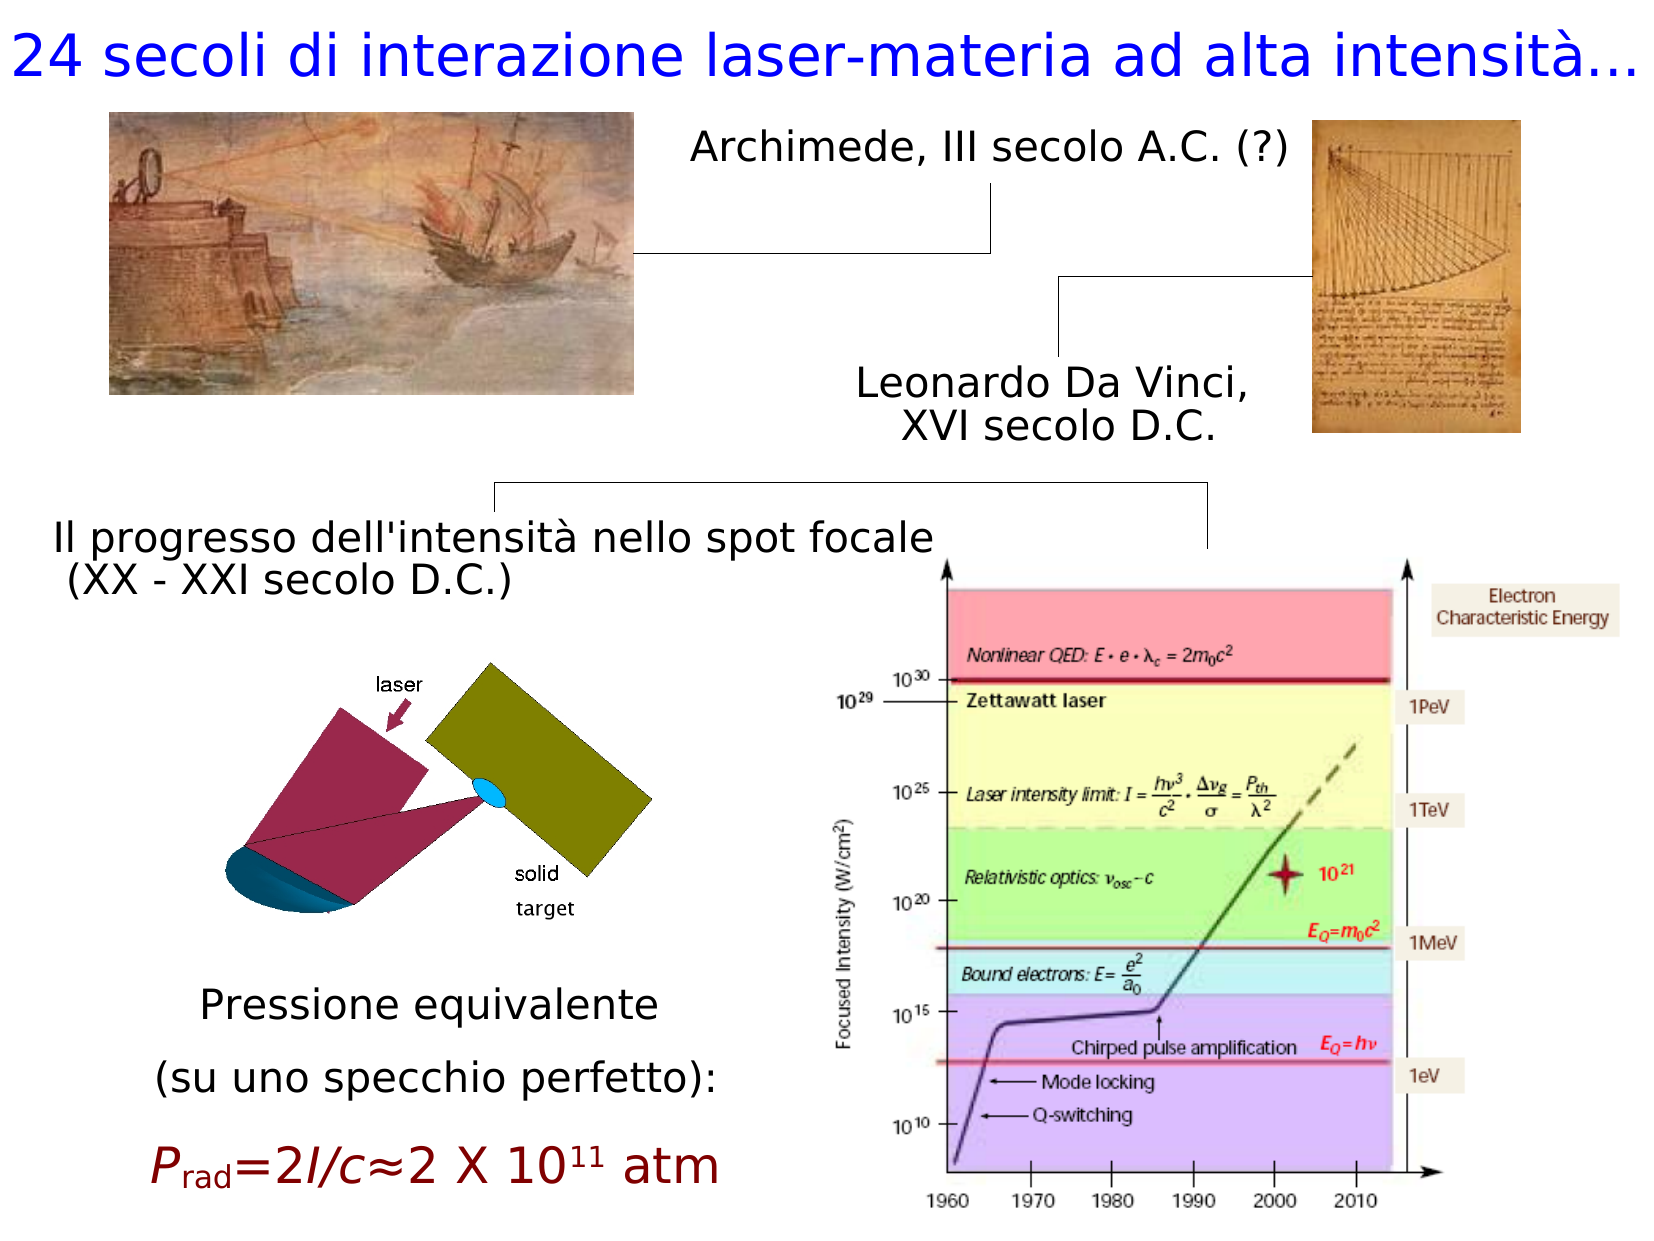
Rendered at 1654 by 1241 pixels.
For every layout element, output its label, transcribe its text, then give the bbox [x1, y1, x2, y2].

picture [109, 112, 634, 395]
picture [193, 637, 666, 938]
text_box Leonardo Da Vinci, XVI secolo D.C. [840, 356, 1278, 463]
text_box Il progresso dell'intensità nello spot focale (XX - XXI secolo D.C.) [37, 511, 952, 656]
text_box Archimede, III secolo A.C. (?) [675, 120, 1305, 184]
text_box Pressione equivalente (su uno specchio perfetto): Prad=2I/c≈2 X 1011 atm [136, 949, 730, 1241]
picture [784, 548, 1631, 1222]
text_box 24 secoli di interazione laser-materia ad alta intensità... [0, 16, 1654, 98]
picture [1312, 120, 1521, 433]
